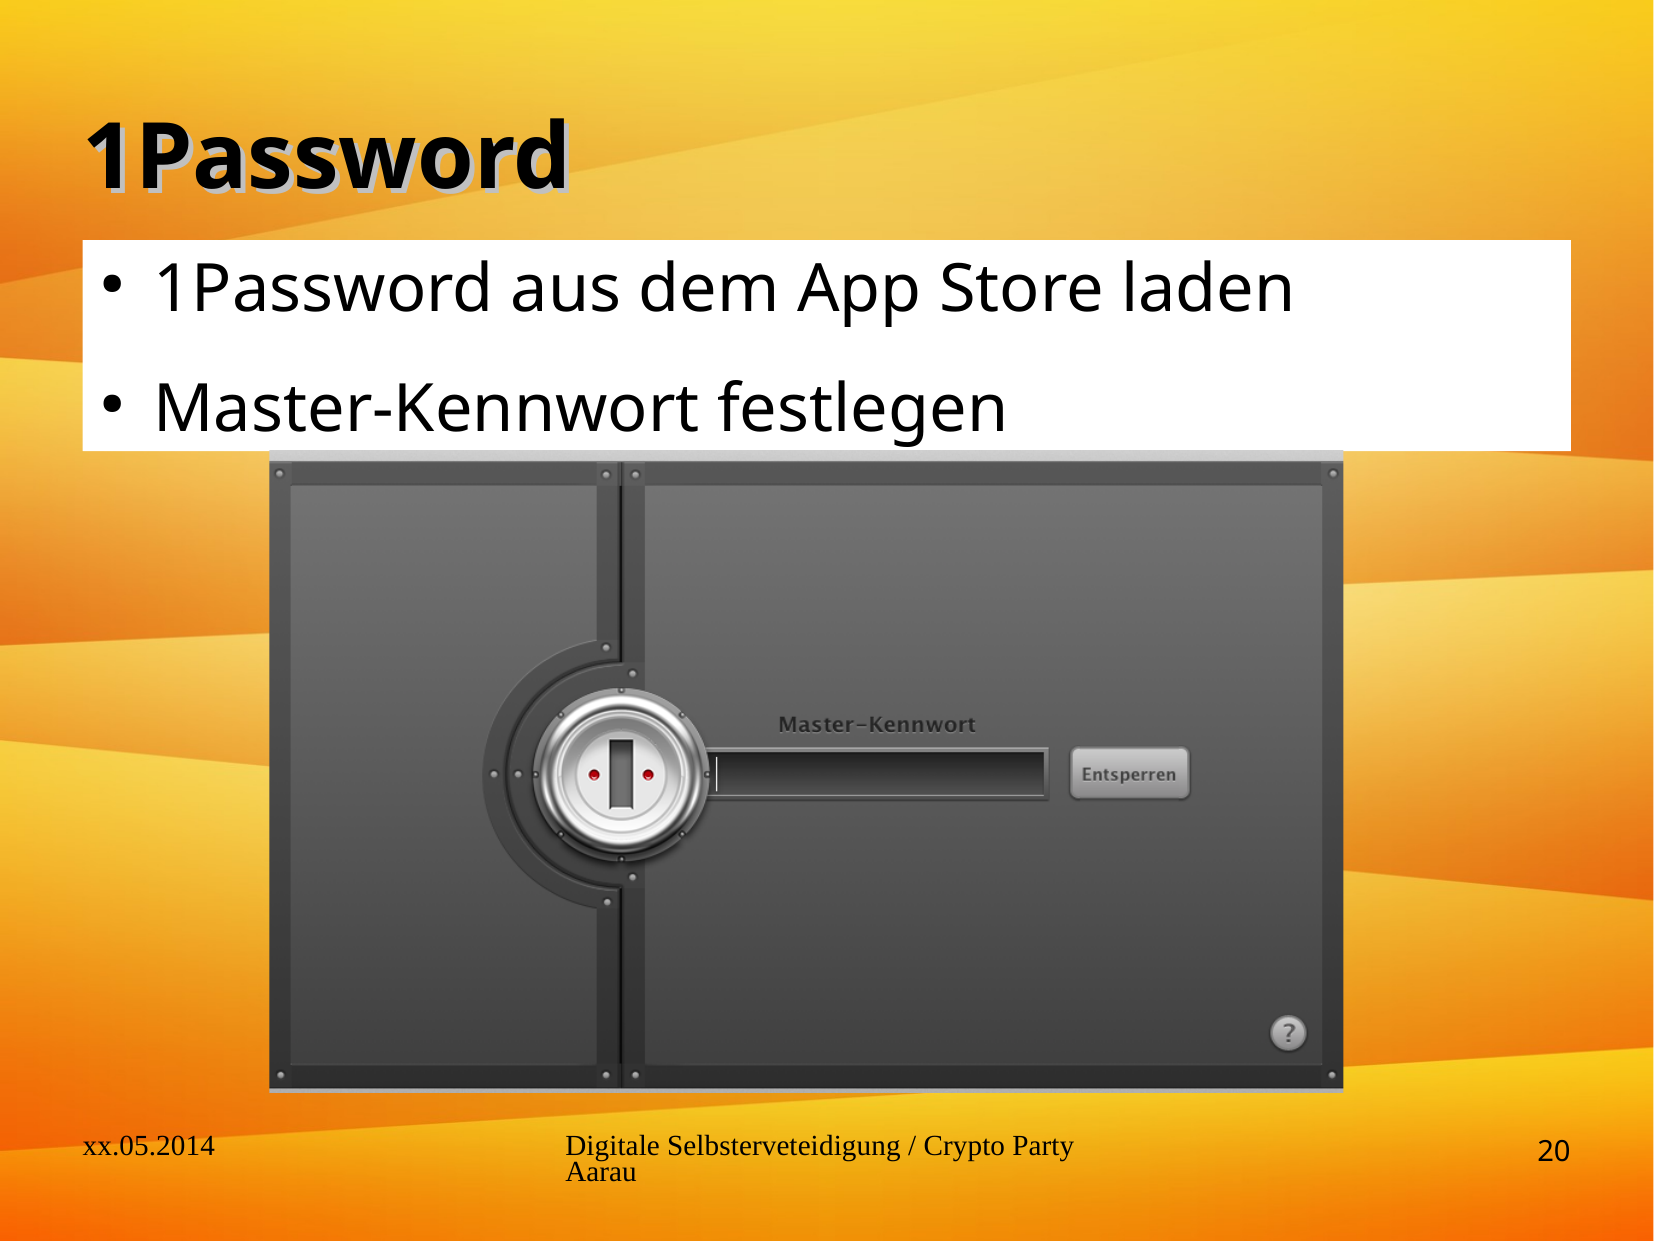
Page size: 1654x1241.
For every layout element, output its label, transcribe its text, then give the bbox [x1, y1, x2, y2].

list 1Password aus dem App Store laden Master-Kennwort festlegen [82, 240, 1571, 451]
picture [0, 0, 1654, 1241]
title 1Password [82, 49, 1571, 240]
